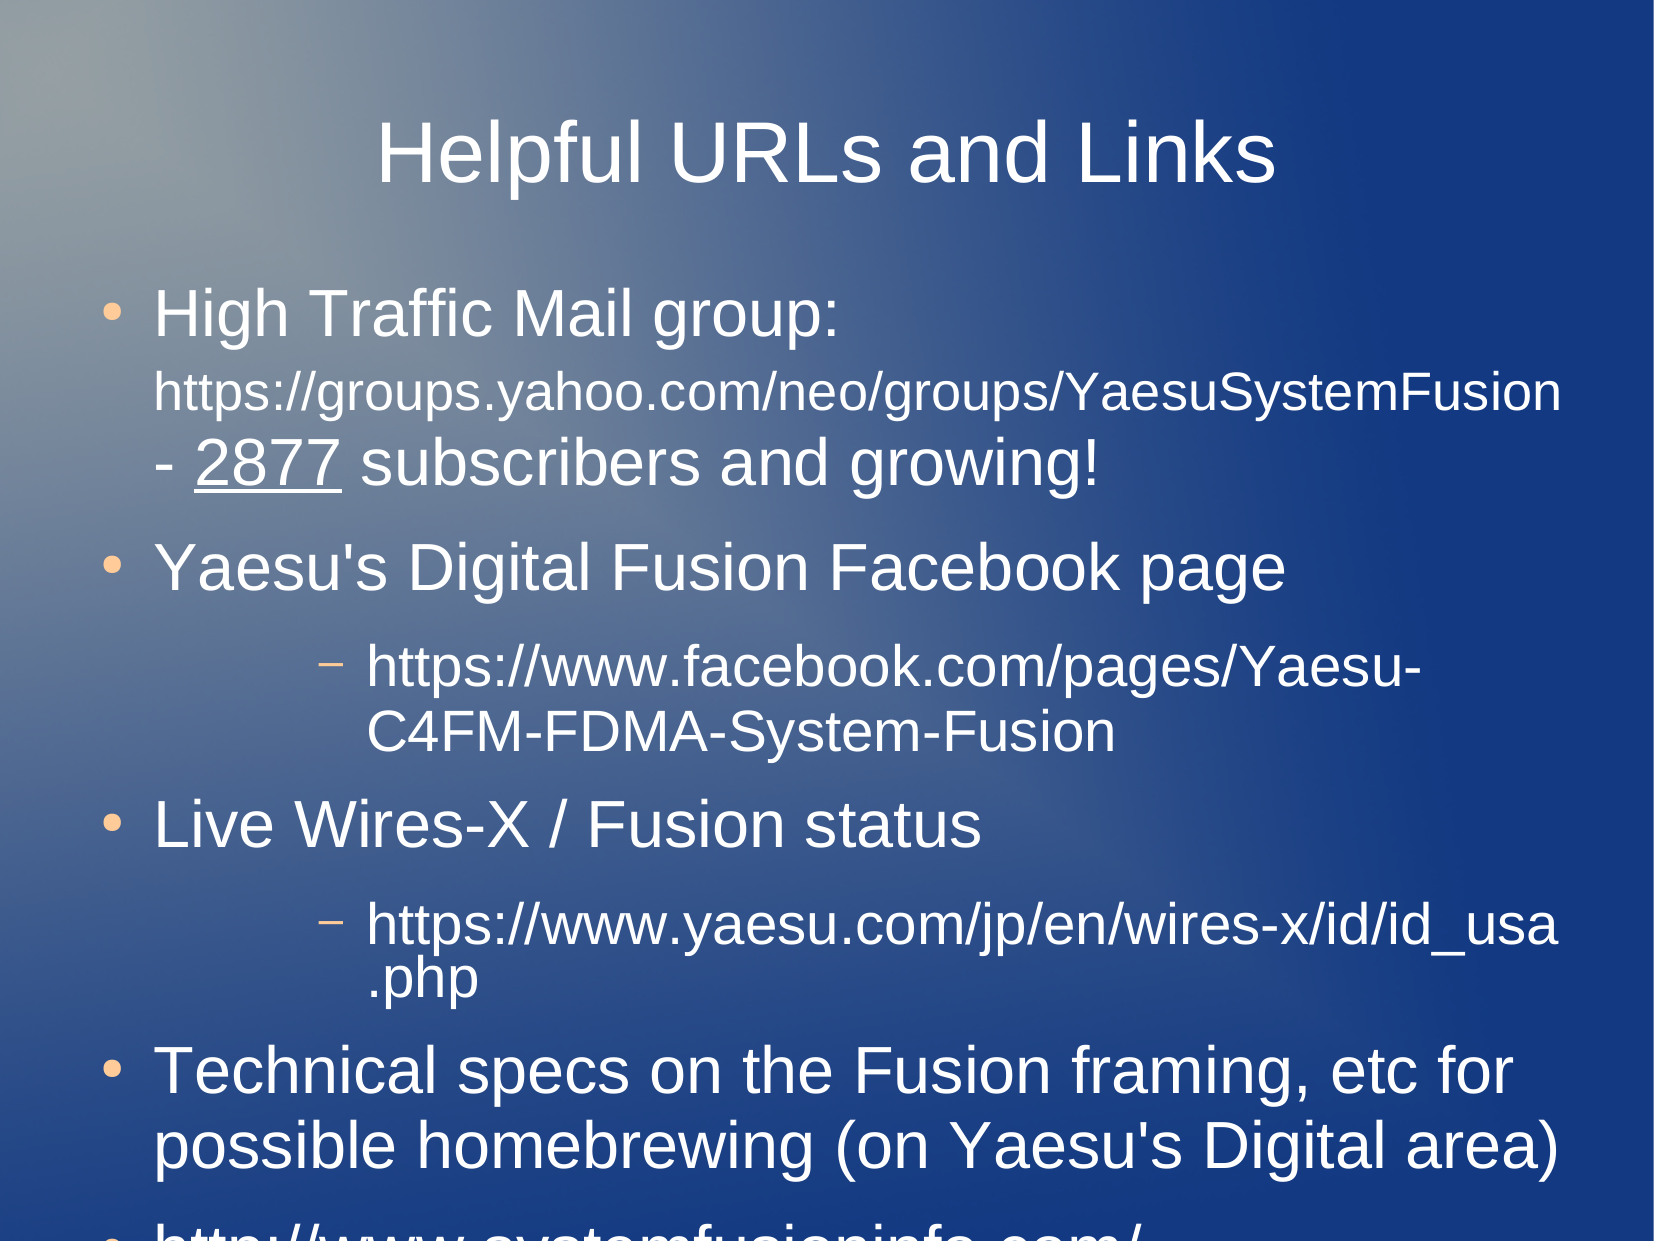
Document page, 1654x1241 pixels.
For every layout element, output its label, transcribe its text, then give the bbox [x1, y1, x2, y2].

title Helpful URLs and Links [82, 49, 1571, 257]
picture [315, 1235, 589, 1241]
picture [0, 0, 1654, 1241]
picture [705, 1235, 929, 1241]
list High Traffic Mail group: https://groups.yahoo.com/neo/groups/YaesuSystemFusion - 2877 subscribers and growing! Yaesu's Digital Fusion Facebook page https://www.facebook.com/pages/Yaesu-C4FM-FDMA-System-Fusion Live Wires-X / Fusion status https://www.yaesu.com/jp/en/wires-x/id/id_usa.php Technical specs on the Fusion framing, etc for possible homebrewing (on Yaesu's Digital area) http://www.systemfusioninfo.com/ [82, 275, 1571, 1235]
picture [201, 1235, 214, 1241]
picture [935, 1235, 1133, 1241]
picture [219, 1235, 292, 1241]
picture [163, 1235, 196, 1241]
picture [296, 1235, 311, 1241]
picture [594, 1235, 699, 1241]
